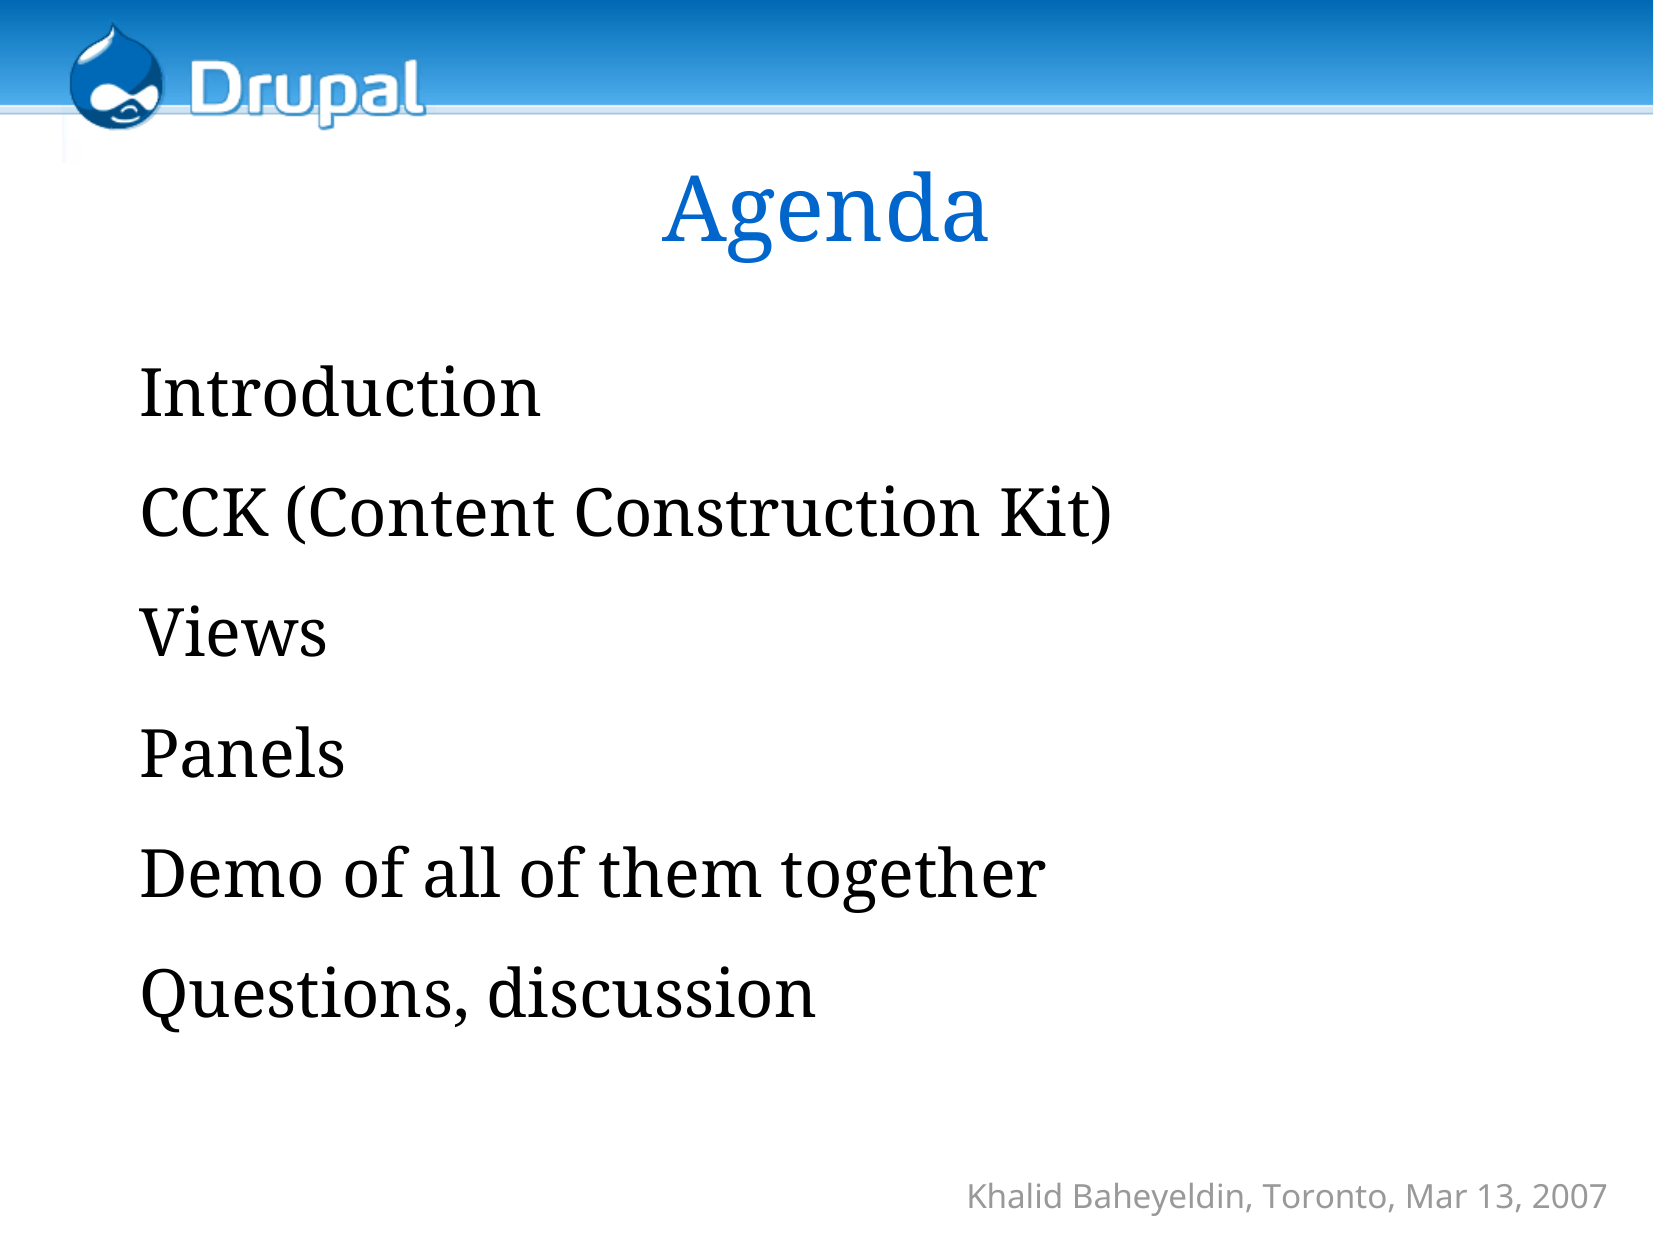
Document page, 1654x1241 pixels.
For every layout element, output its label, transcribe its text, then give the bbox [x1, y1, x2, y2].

title Agenda [121, 102, 1533, 311]
picture [0, 0, 1654, 1241]
list Introduction CCK (Content Construction Kit) Views Panels Demo of all of them together Questions, discussion [121, 344, 1533, 1127]
